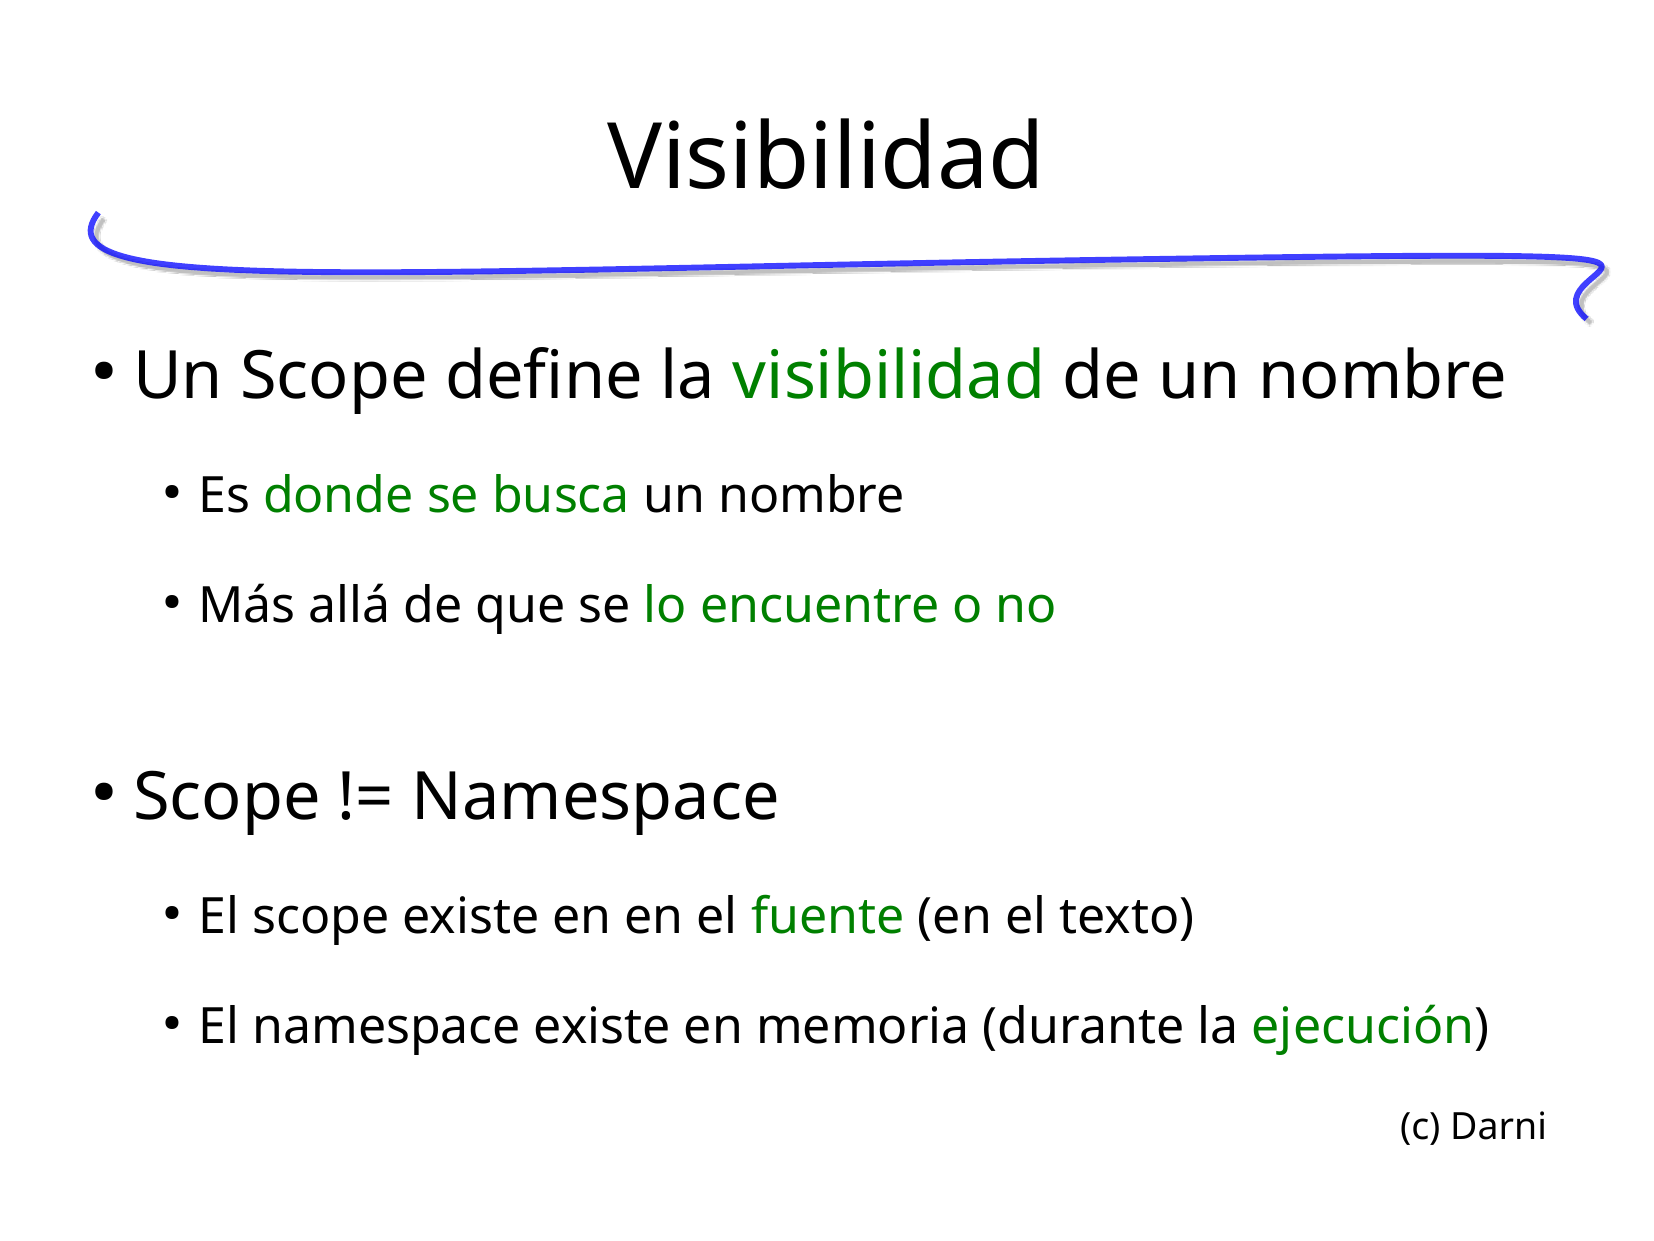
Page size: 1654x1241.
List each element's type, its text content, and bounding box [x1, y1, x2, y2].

title Visibilidad [82, 49, 1571, 257]
subtitle Un Scope define la visibilidad de un nombre Es donde se busca un nombre Más allá de que se lo encuentre o no Scope != Namespace El scope existe en en el fuente (en el texto) El namespace existe en memoria (durante la ejecución) (c) Darni [92, 374, 1548, 1103]
